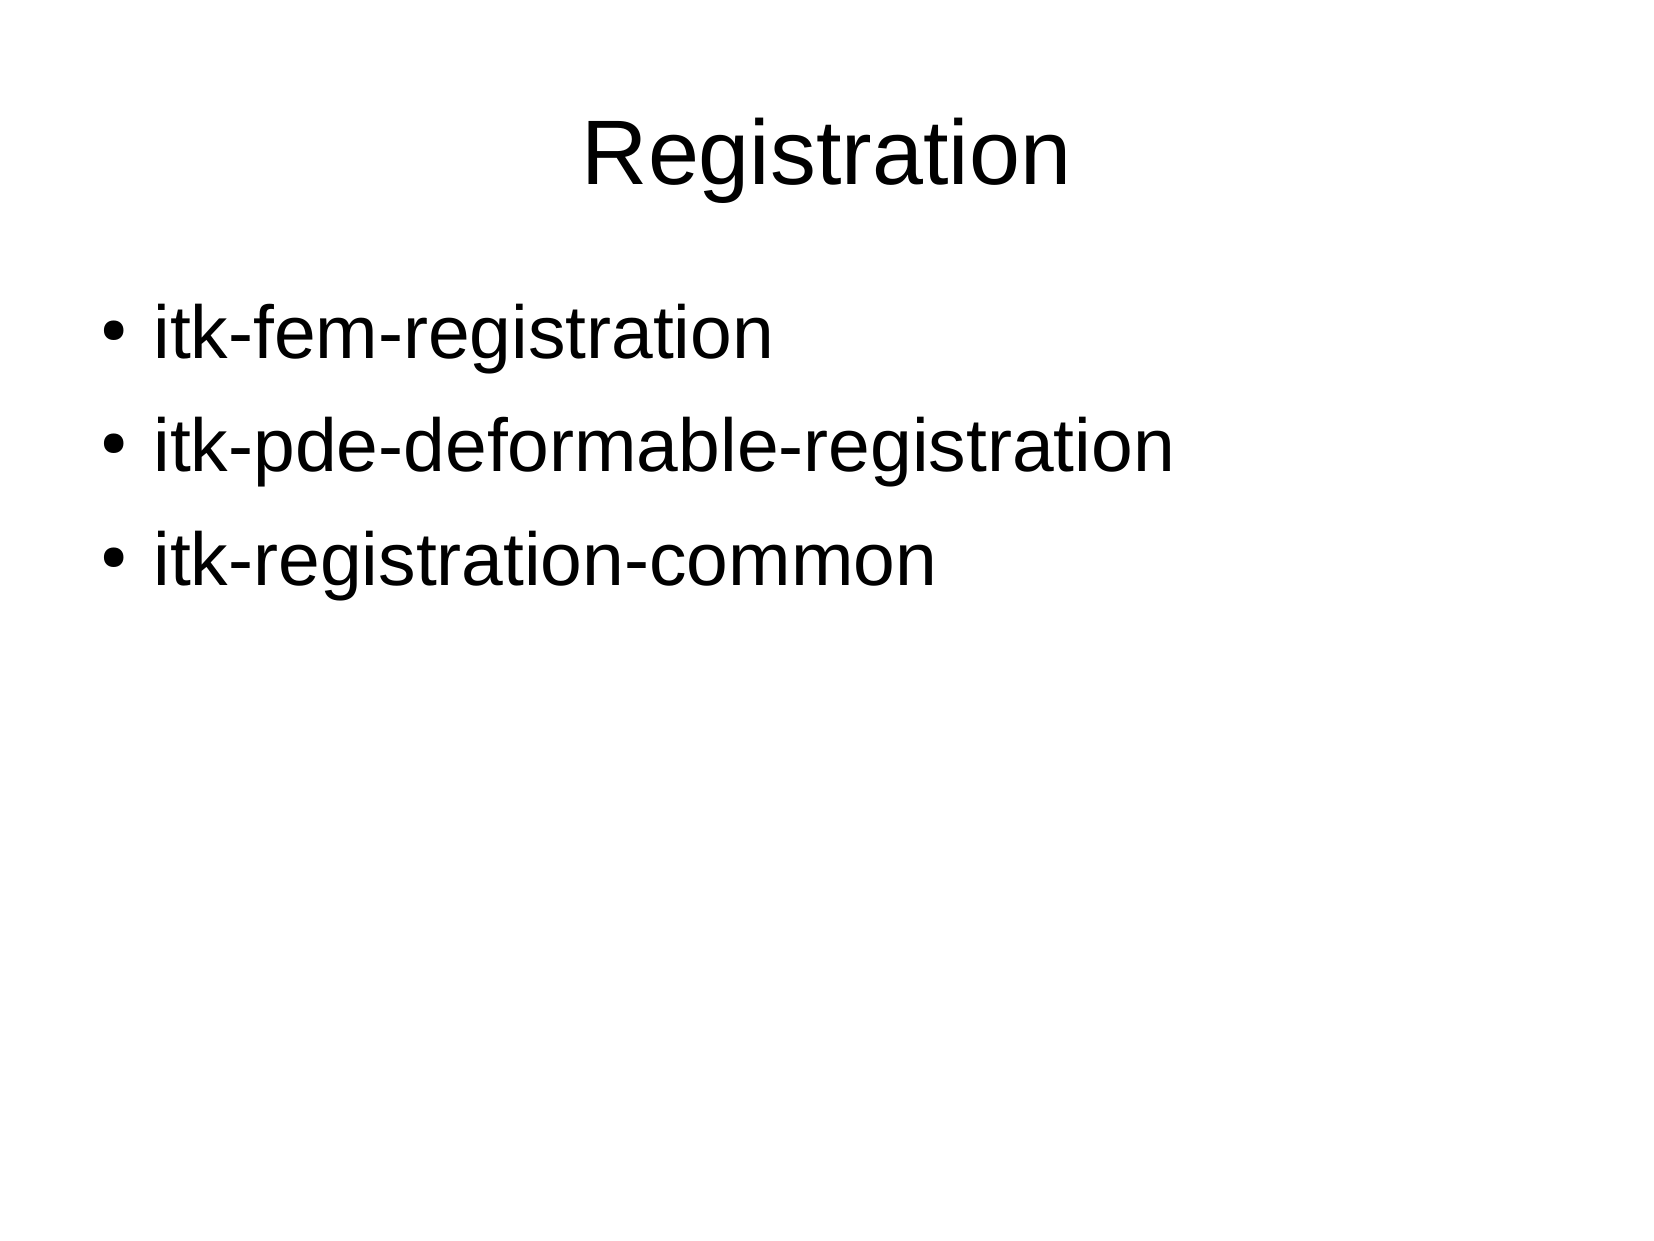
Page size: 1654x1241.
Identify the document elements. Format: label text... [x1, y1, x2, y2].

title Registration [82, 56, 1571, 250]
list itk-fem-registration itk-pde-deformable-registration itk-registration-common [82, 290, 1571, 1109]
